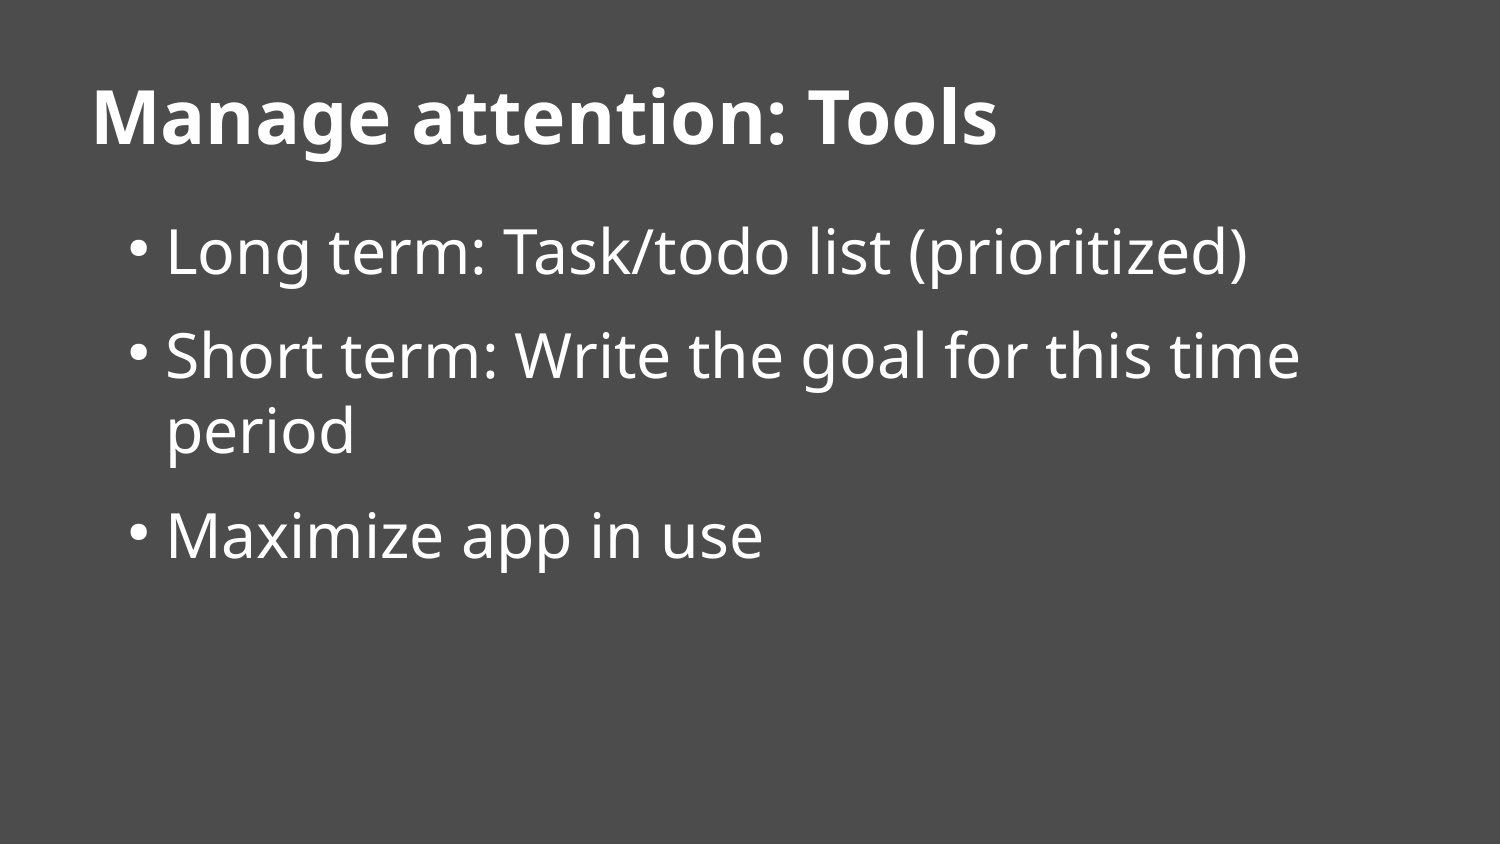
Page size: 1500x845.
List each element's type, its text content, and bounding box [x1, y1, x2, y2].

list Long term: Task/todo list (prioritized) Short term: Write the goal for this time period Maximize app in use [75, 197, 1425, 809]
title Manage attention: Tools [75, 33, 1425, 175]
